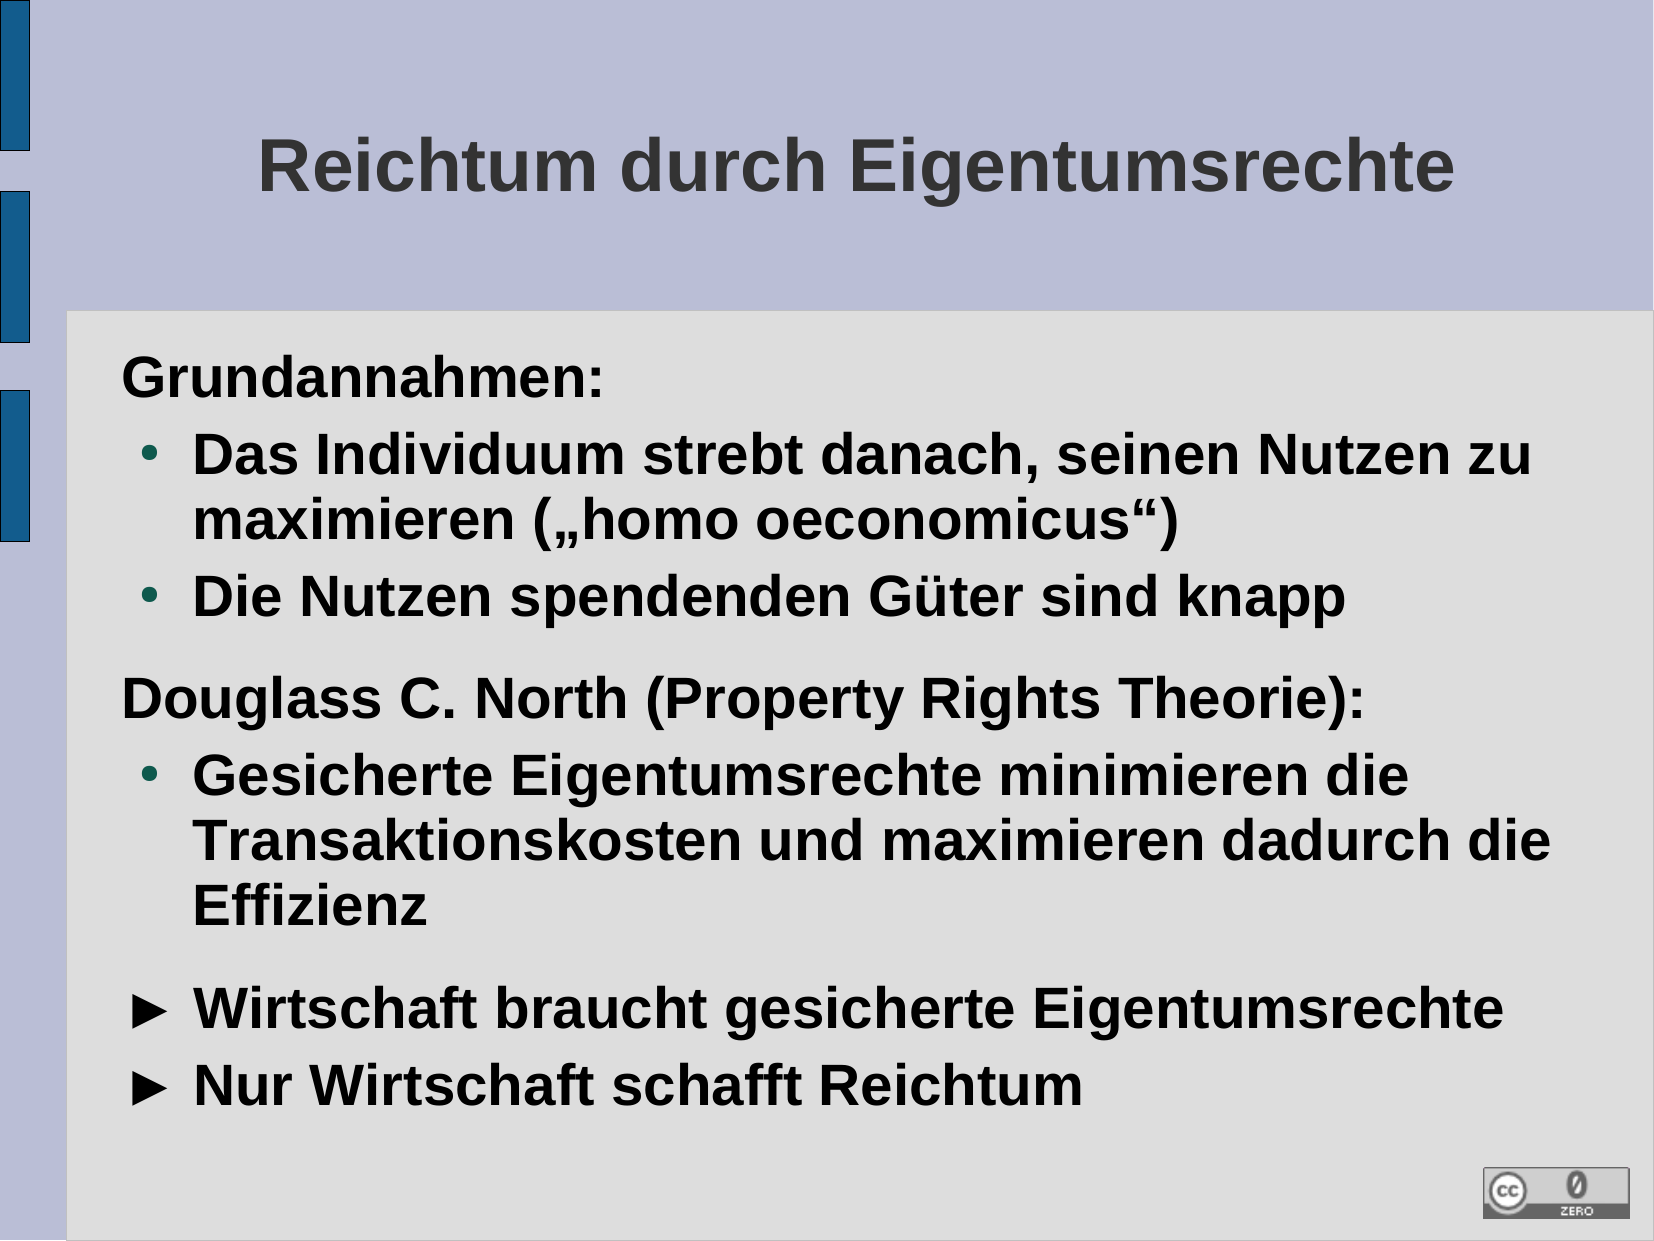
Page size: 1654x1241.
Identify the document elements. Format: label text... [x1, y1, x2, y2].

list Grundannahmen: Das Individuum strebt danach, seinen Nutzen zu maximieren („homo oeconomicus“) Die Nutzen spendenden Güter sind knapp Douglass C. North (Property Rights Theorie): Gesicherte Eigentumsrechte minimieren die Transaktionskosten und maximieren dadurch die Effizienz ► Wirtschaft braucht gesicherte Eigentumsrechte ► Nur Wirtschaft schafft Reichtum [121, 344, 1595, 1118]
picture [1483, 1167, 1630, 1219]
title Reichtum durch Eigentumsrechte [121, 68, 1595, 262]
